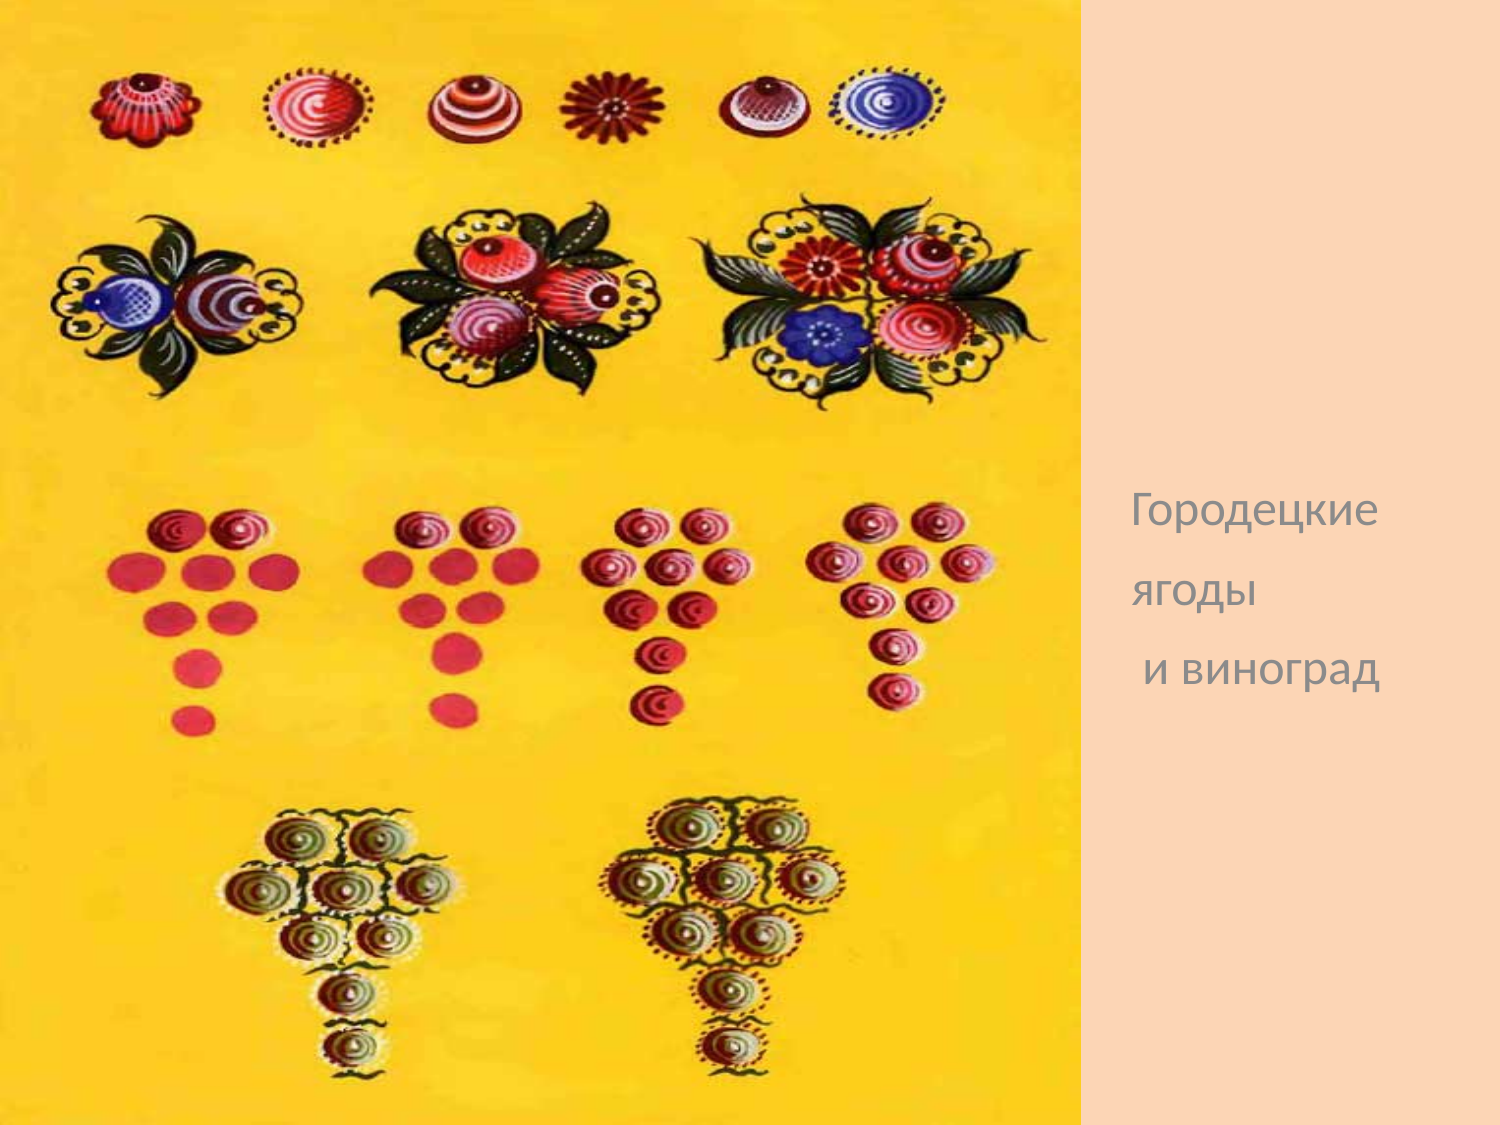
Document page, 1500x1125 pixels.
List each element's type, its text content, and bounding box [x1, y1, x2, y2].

list Городецкие ягоды и виноград [1116, 149, 1500, 1037]
picture [0, 0, 1081, 1125]
